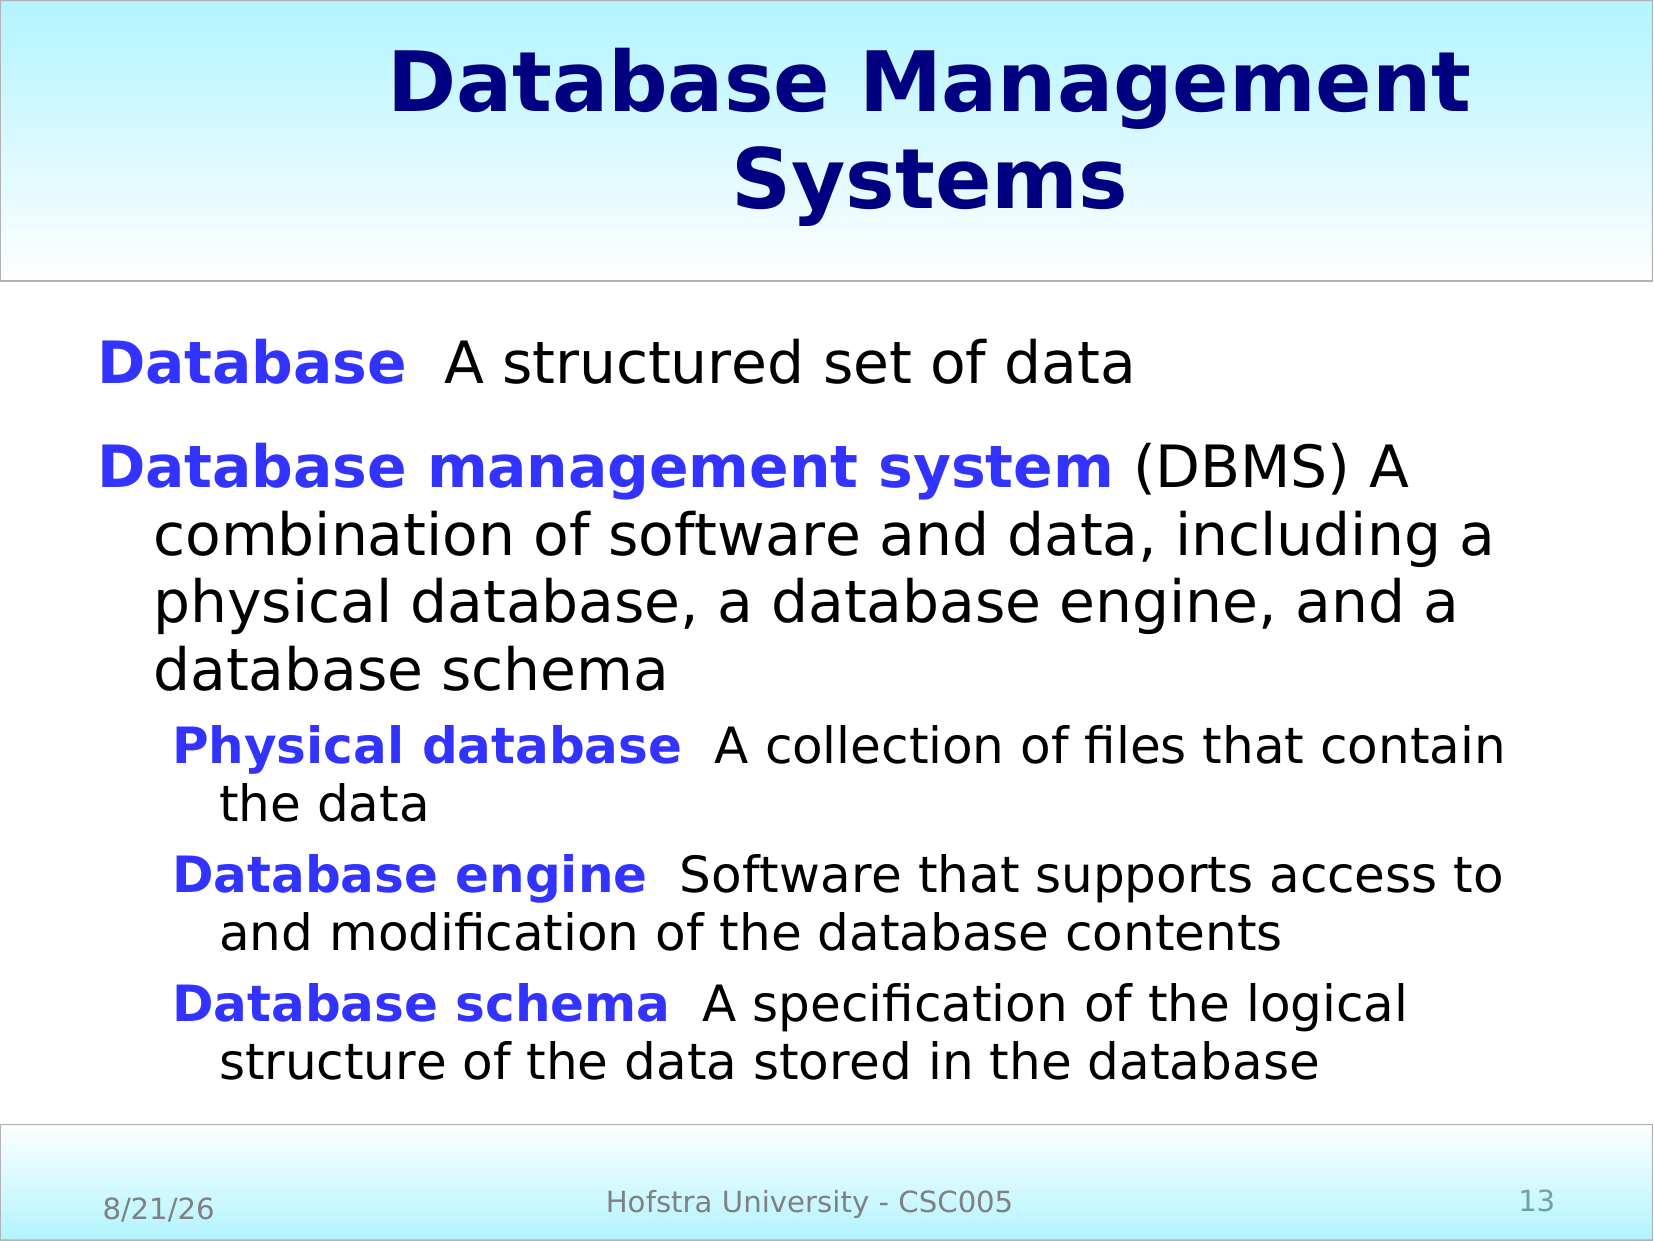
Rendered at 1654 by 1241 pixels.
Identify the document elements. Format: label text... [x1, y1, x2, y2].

list Database A structured set of data Database management system (DBMS) A combination of software and data, including a physical database, a database engine, and a database schema Physical database A collection of files that contain the data Database engine Software that supports access to and modification of the database contents Database schema A specification of the logical structure of the data stored in the database [82, 321, 1571, 1157]
title Database Management Systems [247, 12, 1612, 250]
